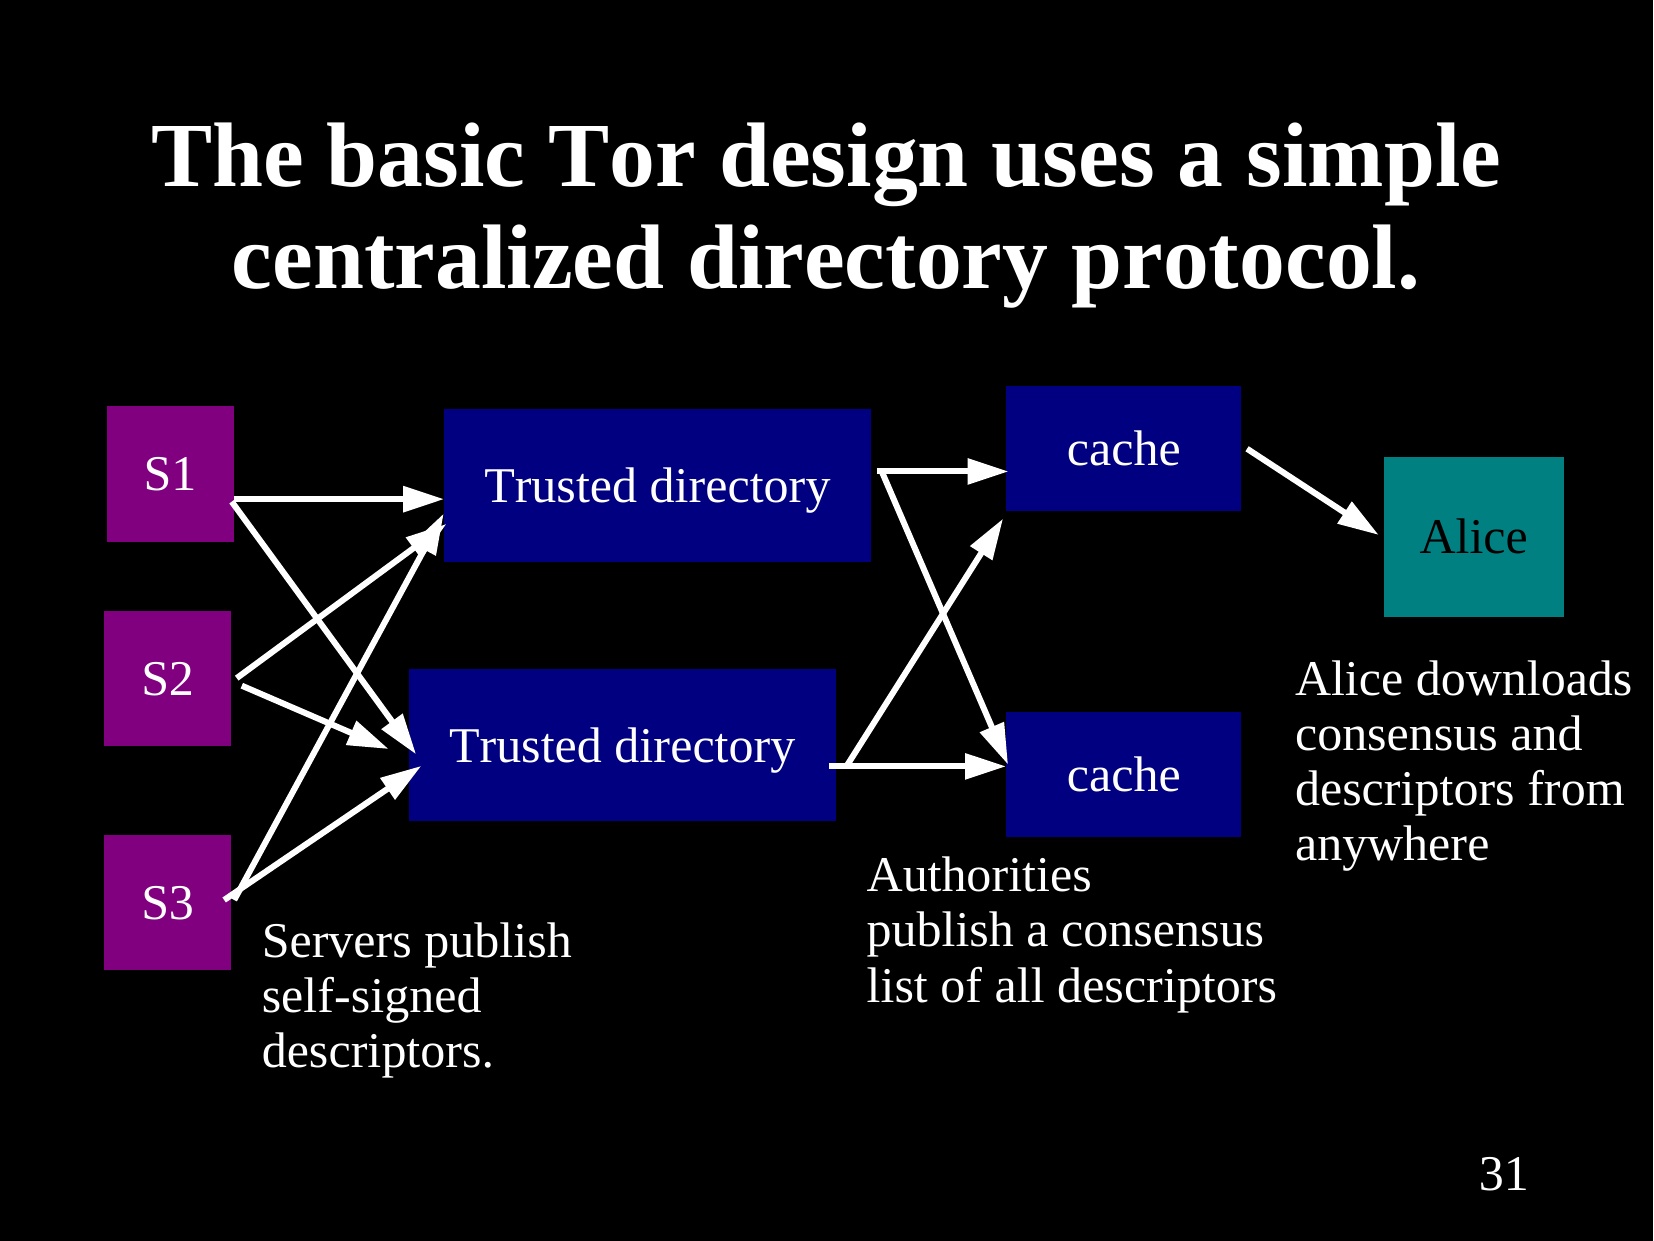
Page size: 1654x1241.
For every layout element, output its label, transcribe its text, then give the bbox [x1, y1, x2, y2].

text_box cache [1005, 711, 1242, 838]
text_box Authorities publish a consensus list of all descriptors [866, 847, 1298, 1029]
text_box Alice downloads consensus and descriptors from anywhere [1294, 650, 1633, 872]
text_box [128, 513, 353, 890]
text_box S2 [103, 610, 232, 747]
text_box Trusted directory [443, 408, 872, 563]
text_box [237, 500, 443, 613]
text_box cache [1005, 385, 1242, 512]
title The basic Tor design uses a simple centralized directory protocol. [121, 95, 1534, 318]
text_box Trusted directory [408, 668, 837, 822]
text_box [32, 302, 1532, 1135]
text_box [853, 622, 1005, 765]
text_box Alice [1383, 456, 1565, 618]
text_box Servers publish self-signed descriptors. [261, 912, 573, 1095]
text_box S3 [103, 834, 232, 971]
text_box [323, 552, 417, 666]
text_box S1 [106, 405, 235, 543]
text_box [251, 680, 408, 877]
